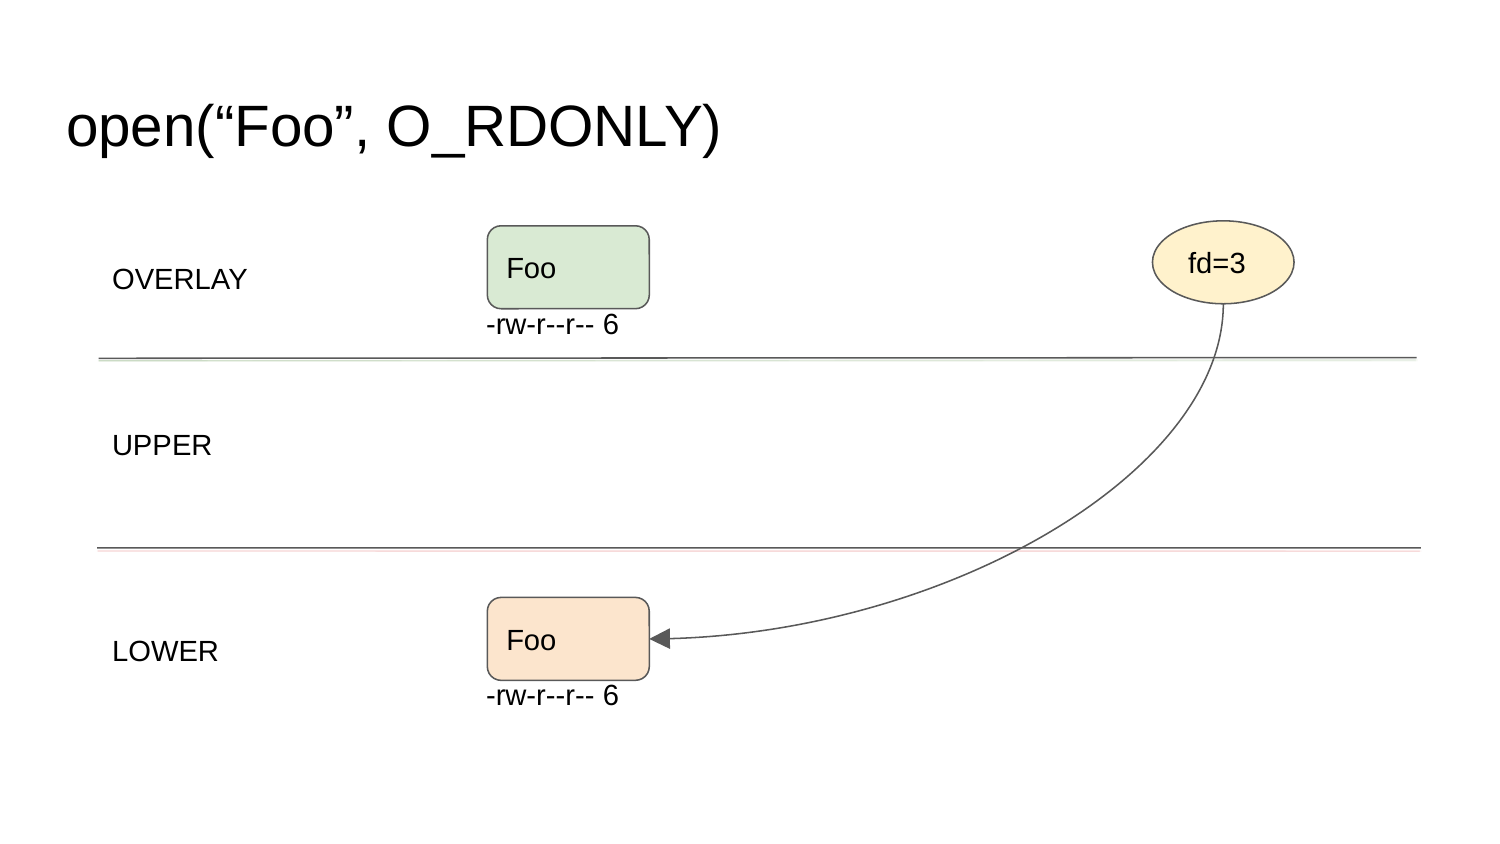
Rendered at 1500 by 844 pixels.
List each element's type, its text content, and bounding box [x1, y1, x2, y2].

text_box -rw-r--r-- 6 [470, 661, 666, 720]
text_box UPPER [97, 411, 332, 495]
text_box fd=3 [1152, 220, 1295, 304]
text_box Foo [487, 597, 650, 661]
text_box -rw-r--r-- 6 [470, 289, 666, 348]
text_box OVERLAY [97, 245, 332, 329]
text_box Foo [487, 225, 650, 289]
text_box LOWER [97, 616, 332, 700]
title open(“Foo”, O_RDONLY) [51, 72, 1449, 167]
